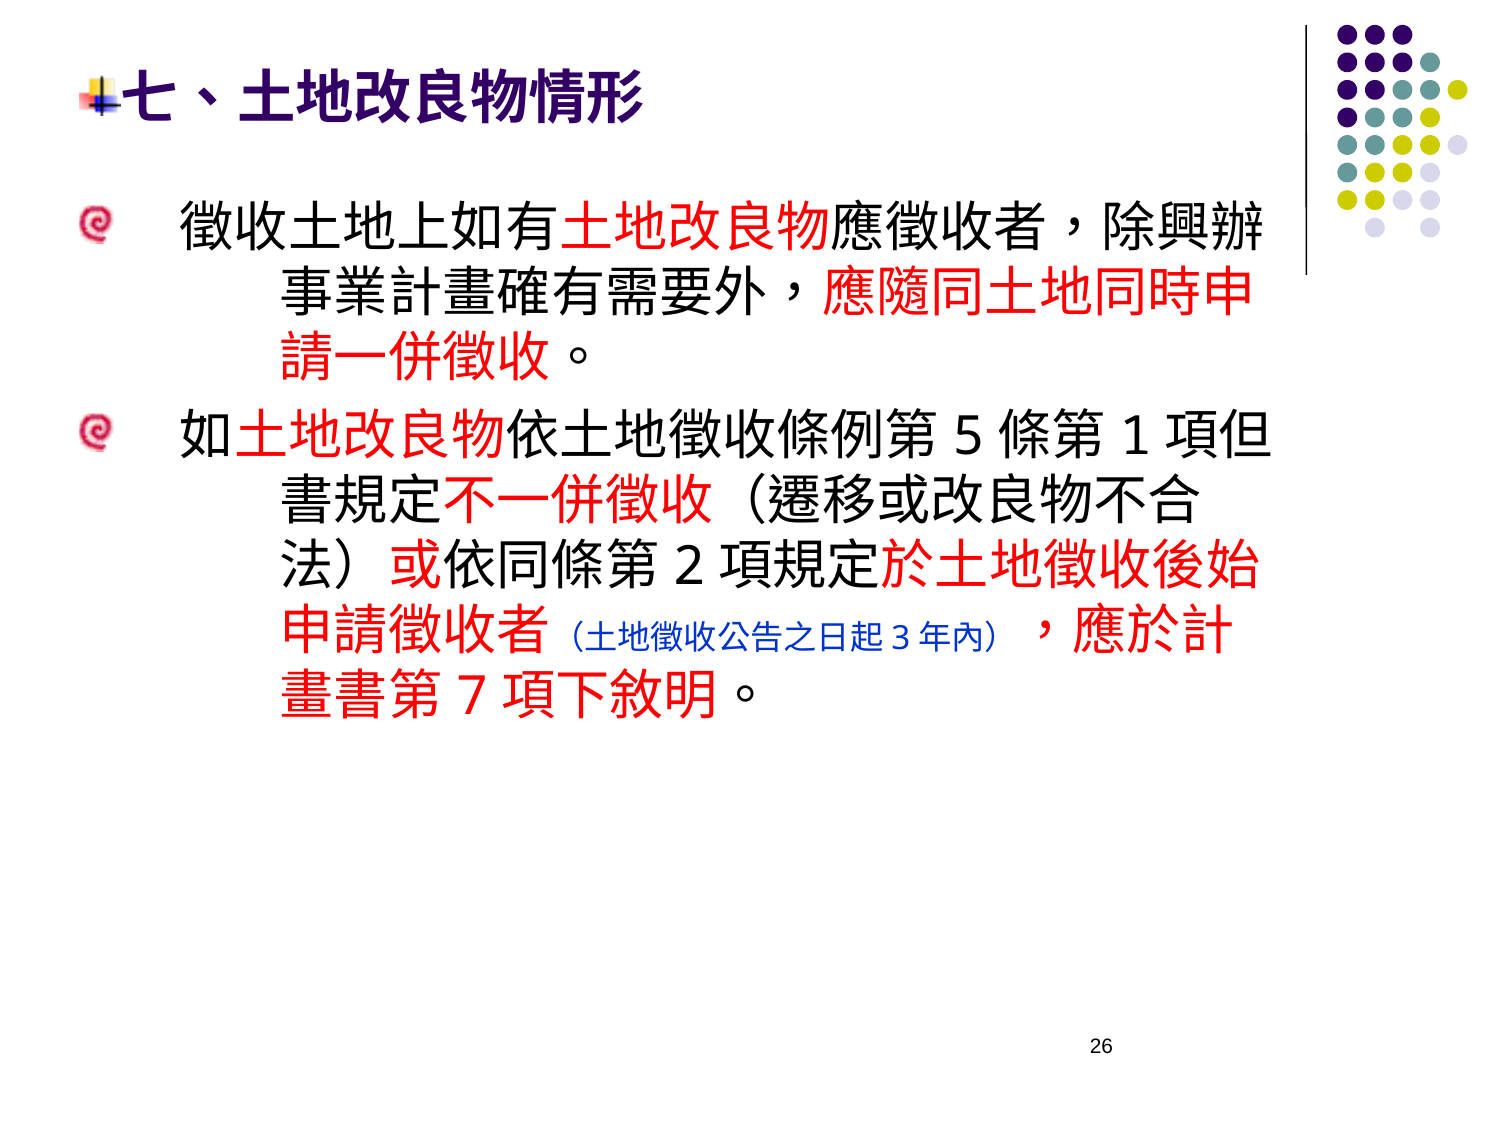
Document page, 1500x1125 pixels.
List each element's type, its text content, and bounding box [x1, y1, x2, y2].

title 七、土地改良物情形 [64, 42, 1303, 138]
list 徵收土地上如有土地改良物應徵收者，除興辦事業計畫確有需要外，應隨同土地同時申請一併徵收。 如土地改良物依土地徵收條例第5條第1項但書規定不一併徵收（遷移或改良物不合法）或依同條第2項規定於土地徵收後始申請徵收者（土地徵收公告之日起3年內），應於計畫書第7項下敘明。 [64, 184, 1294, 764]
text_box [1074, 1025, 1426, 1101]
